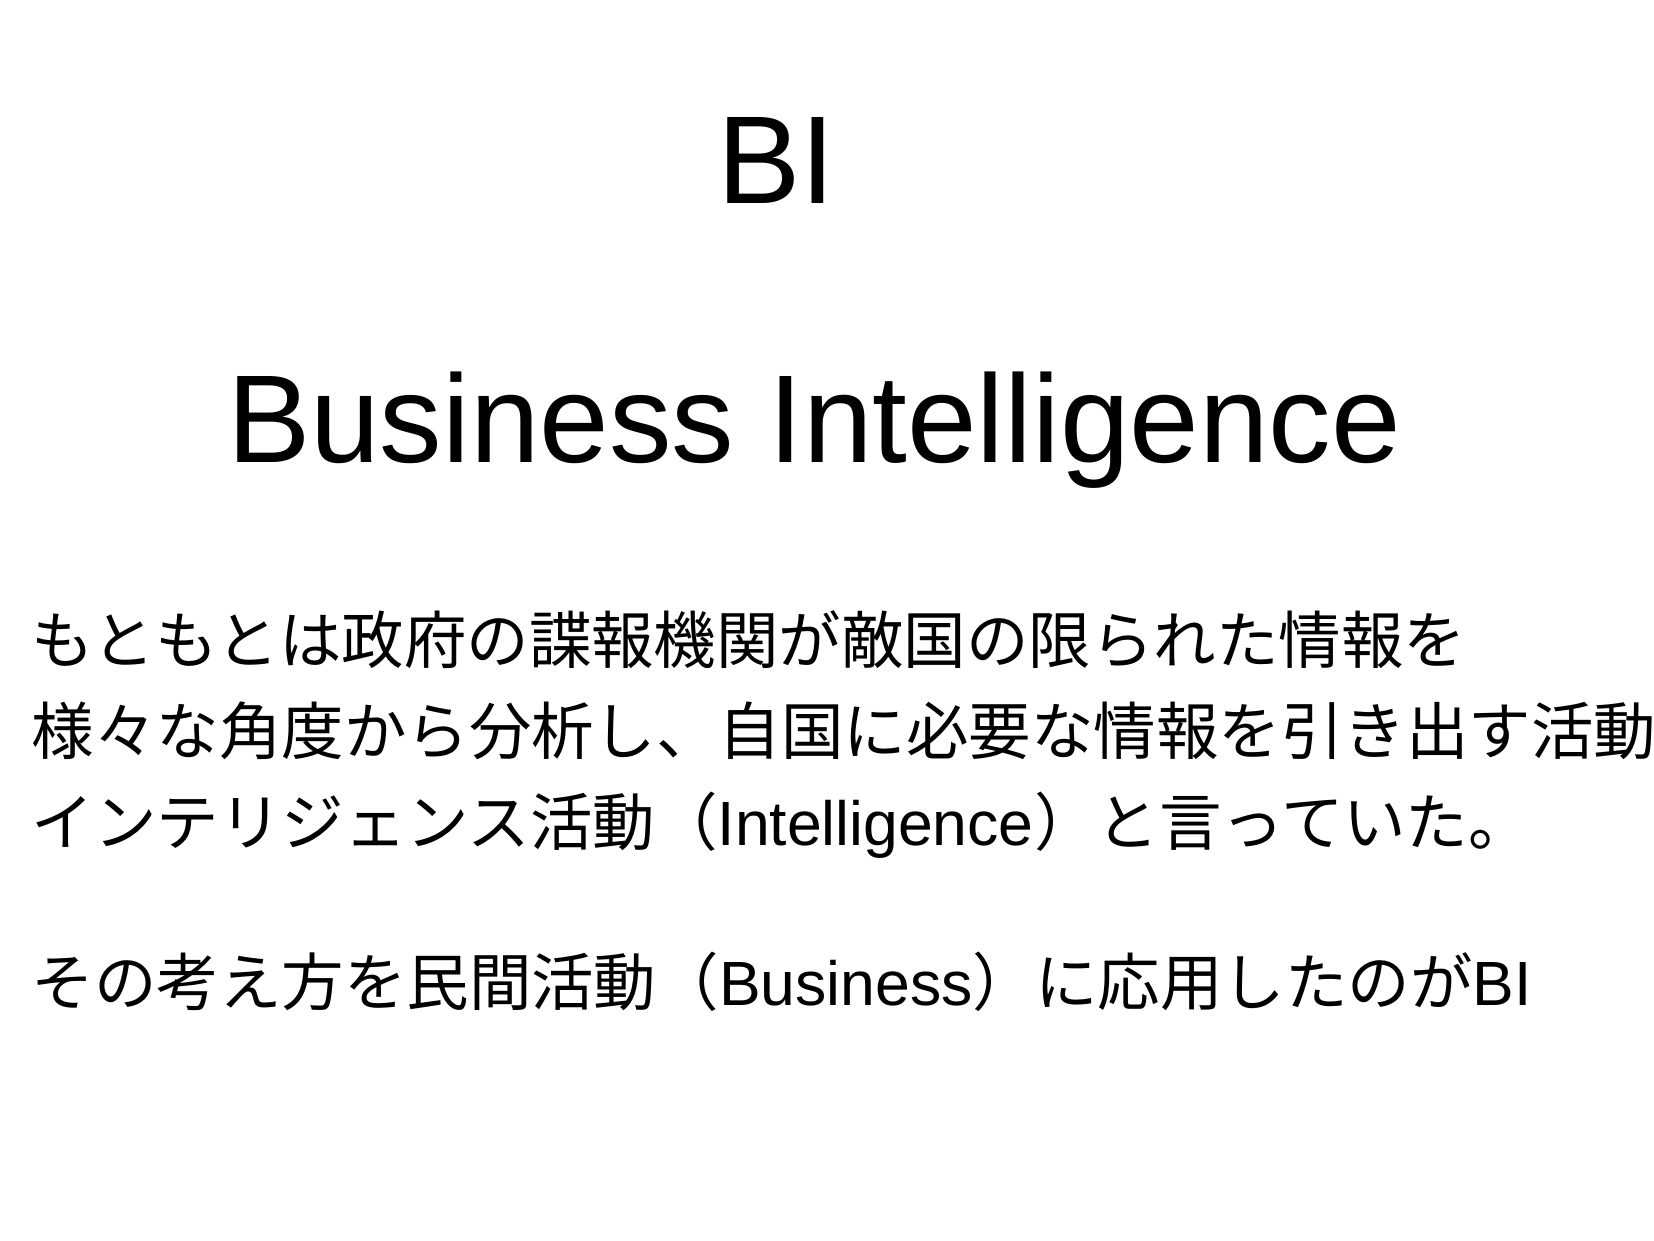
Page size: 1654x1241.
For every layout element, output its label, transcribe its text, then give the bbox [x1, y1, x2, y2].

text_box BI [702, 82, 851, 238]
text_box もともとは政府の諜報機関が敵国の限られた情報を 様々な角度から分析し、自国に必要な情報を引き出す活動を インテリジェンス活動（Intelligence）と言っていた。 その考え方を民間活動（Business）に応用したのがBI [16, 584, 1641, 926]
text_box Business Intelligence [212, 341, 1417, 497]
